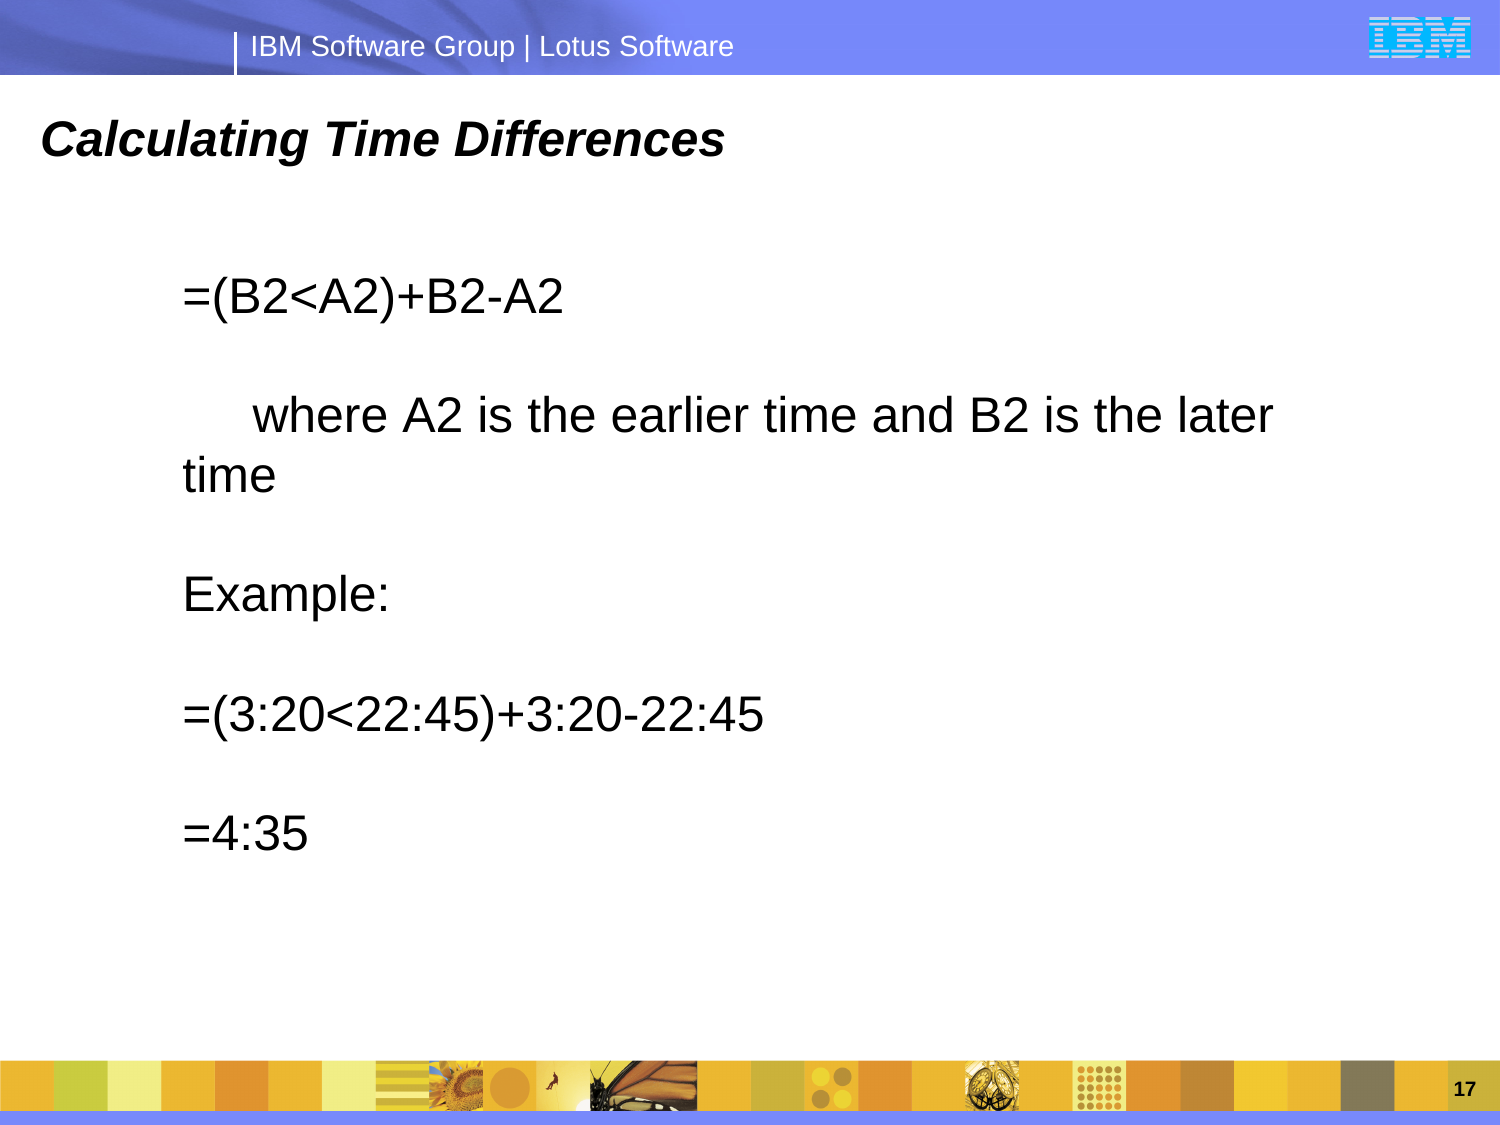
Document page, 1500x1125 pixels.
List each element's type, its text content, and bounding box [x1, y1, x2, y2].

picture [0, 1060, 1500, 1111]
text_box =(B2<A2)+B2-A2 where A2 is the earlier time and B2 is the later time Example: =(3:20<22:45)+3:20-22:45 =4:35 [182, 264, 1378, 807]
picture [0, 0, 1500, 75]
title Calculating Time Differences [25, 106, 1378, 189]
